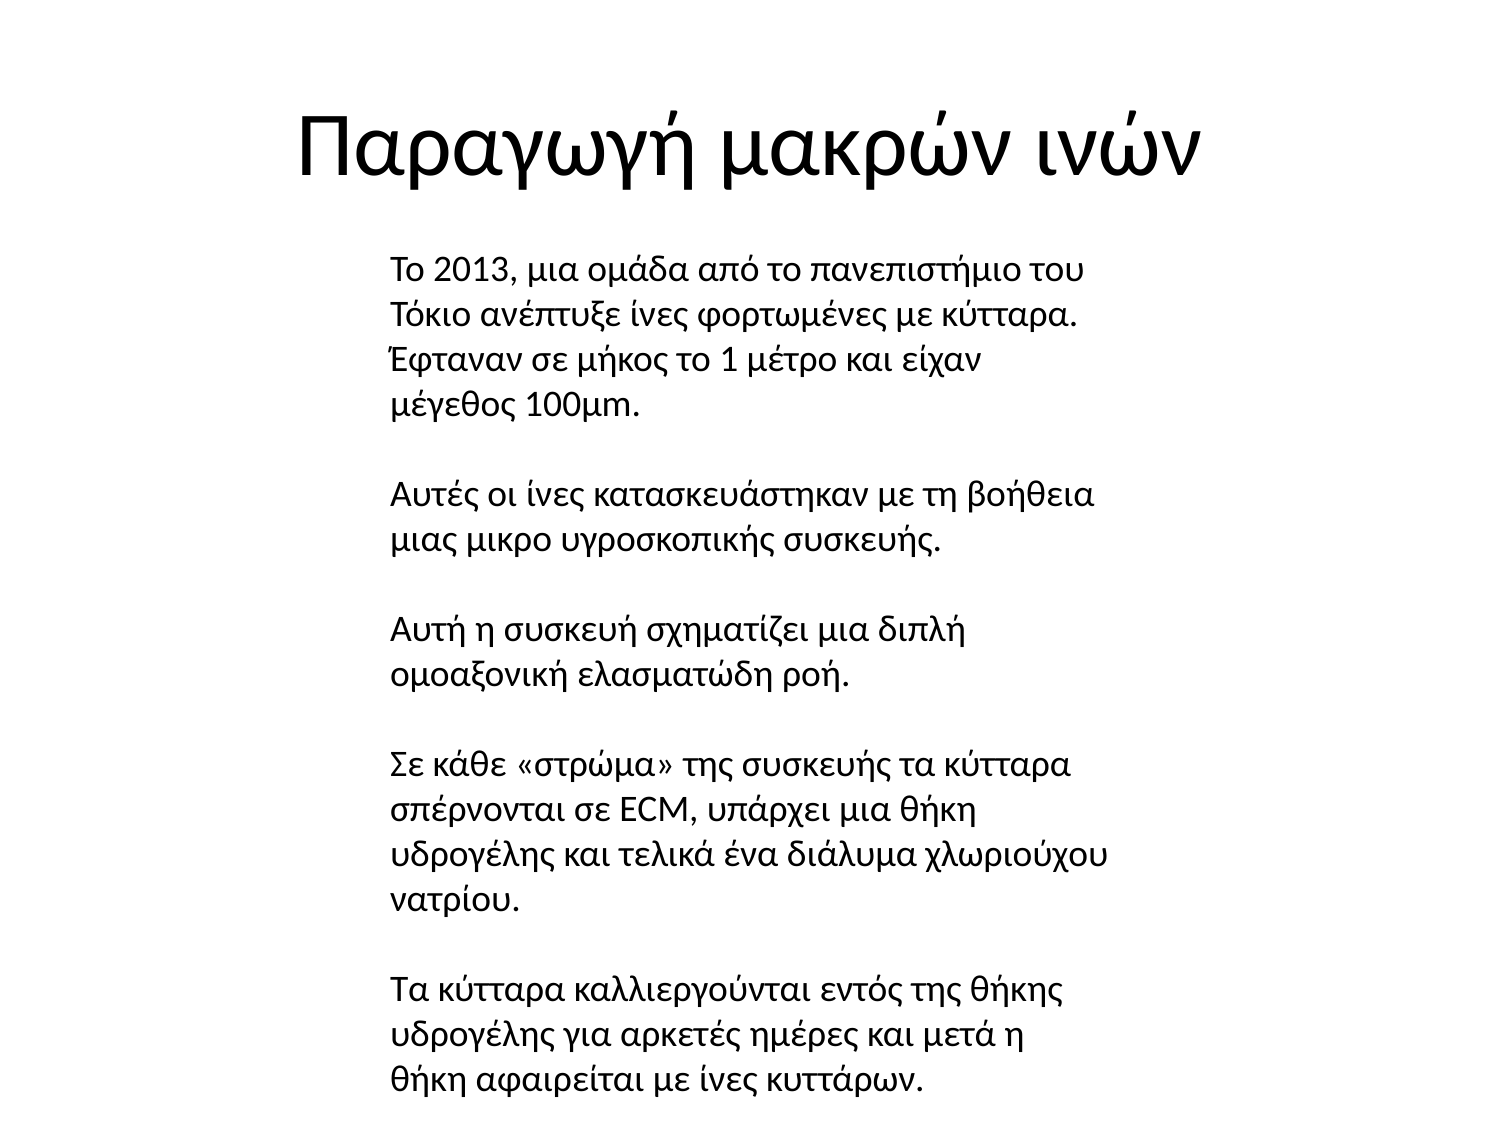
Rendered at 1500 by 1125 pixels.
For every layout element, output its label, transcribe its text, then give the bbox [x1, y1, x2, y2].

title Παραγωγή μακρών ινών [75, 45, 1426, 233]
text_box Το 2013, μια ομάδα από το πανεπιστήμιο του Τόκιο ανέπτυξε ίνες φορτωμένες με κύτταρα. Έφταναν σε μήκος το 1 μέτρο και είχαν μέγεθος 100μm. Αυτές οι ίνες κατασκευάστηκαν με τη βοήθεια μιας μικρο υγροσκοπικής συσκευής. Αυτή η συσκευή σχηματίζει μια διπλή ομοαξονική ελασματώδη ροή. Σε κάθε «στρώμα» της συσκευής τα κύτταρα σπέρνονται σε ECM, υπάρχει μια θήκη υδρογέλης και τελικά ένα διάλυμα χλωριούχου νατρίου. Τα κύτταρα καλλιεργούνται εντός της θήκης υδρογέλης για αρκετές ημέρες και μετά η θήκη αφαιρείται με ίνες κυττάρων. [375, 237, 1125, 1107]
